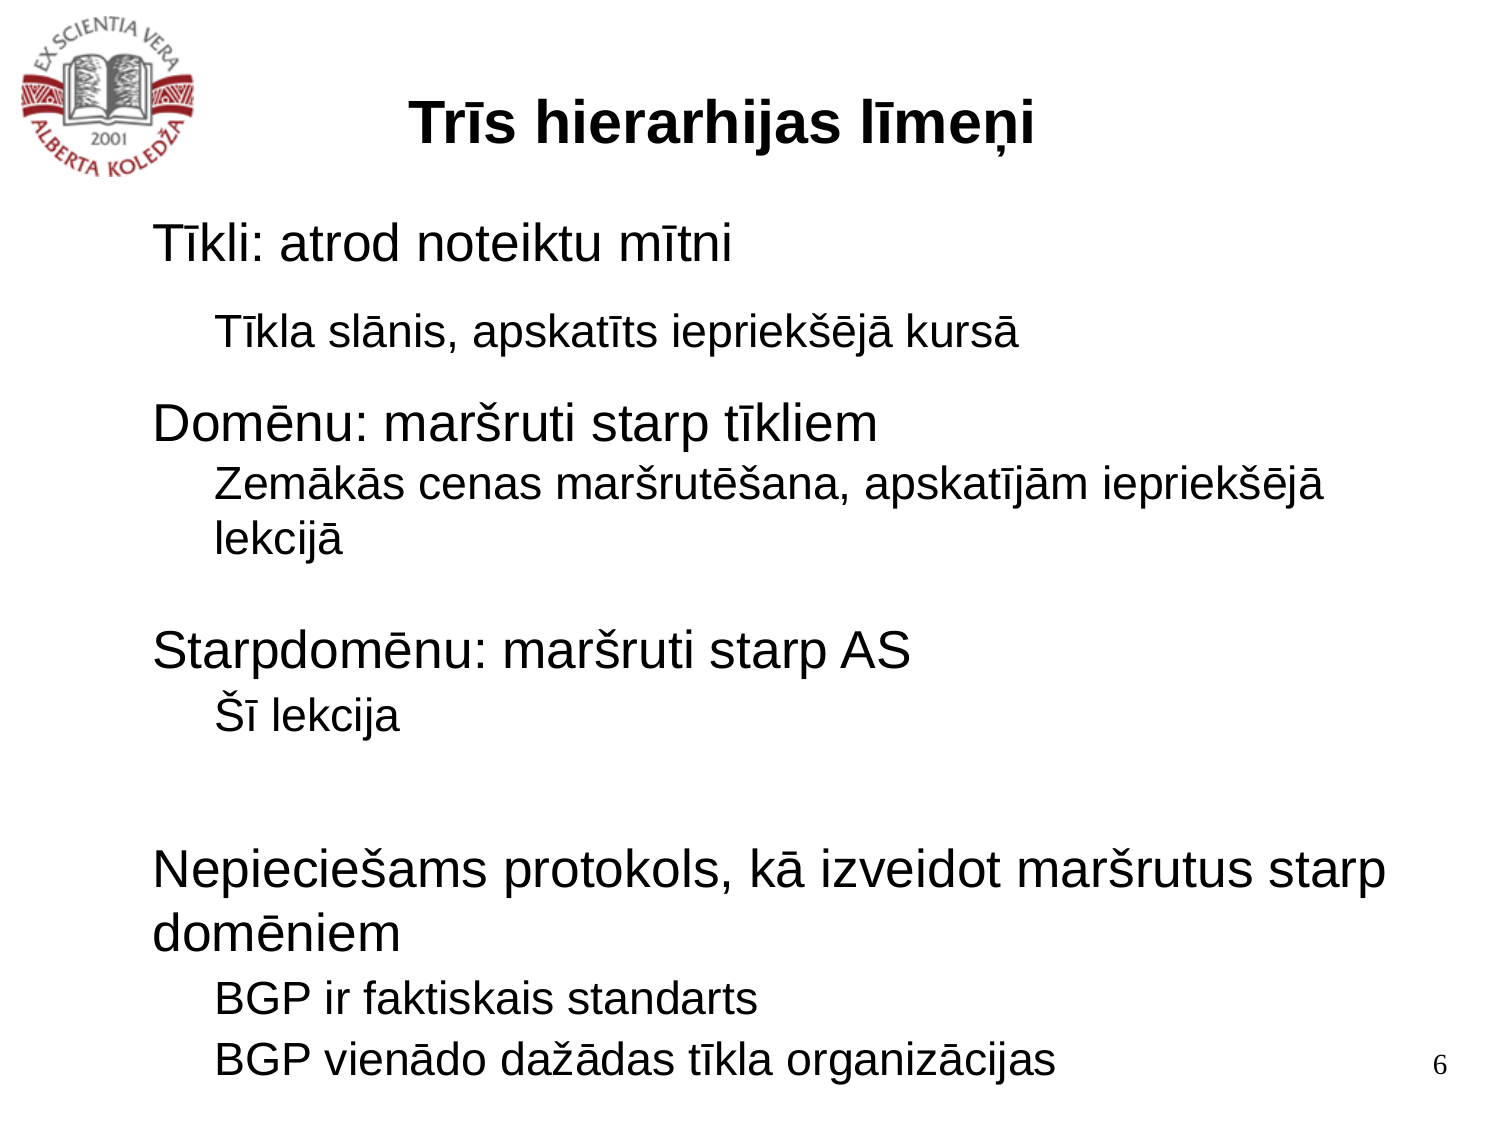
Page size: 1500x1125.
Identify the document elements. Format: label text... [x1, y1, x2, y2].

list Tīkli: atrod noteiktu mītni Tīkla slānis, apskatīts iepriekšējā kursā Domēnu: maršruti starp tīkliem Zemākās cenas maršrutēšana, apskatījām iepriekšējā lekcijā Starpdomēnu: maršruti starp AS Šī lekcija Nepieciešams protokols, kā izveidot maršrutus starp domēniem BGP ir faktiskais standarts BGP vienādo dažādas tīkla organizācijas [74, 200, 1463, 1101]
title Trīs hierarhijas līmeņi [50, 62, 1374, 175]
picture [21, 16, 194, 177]
